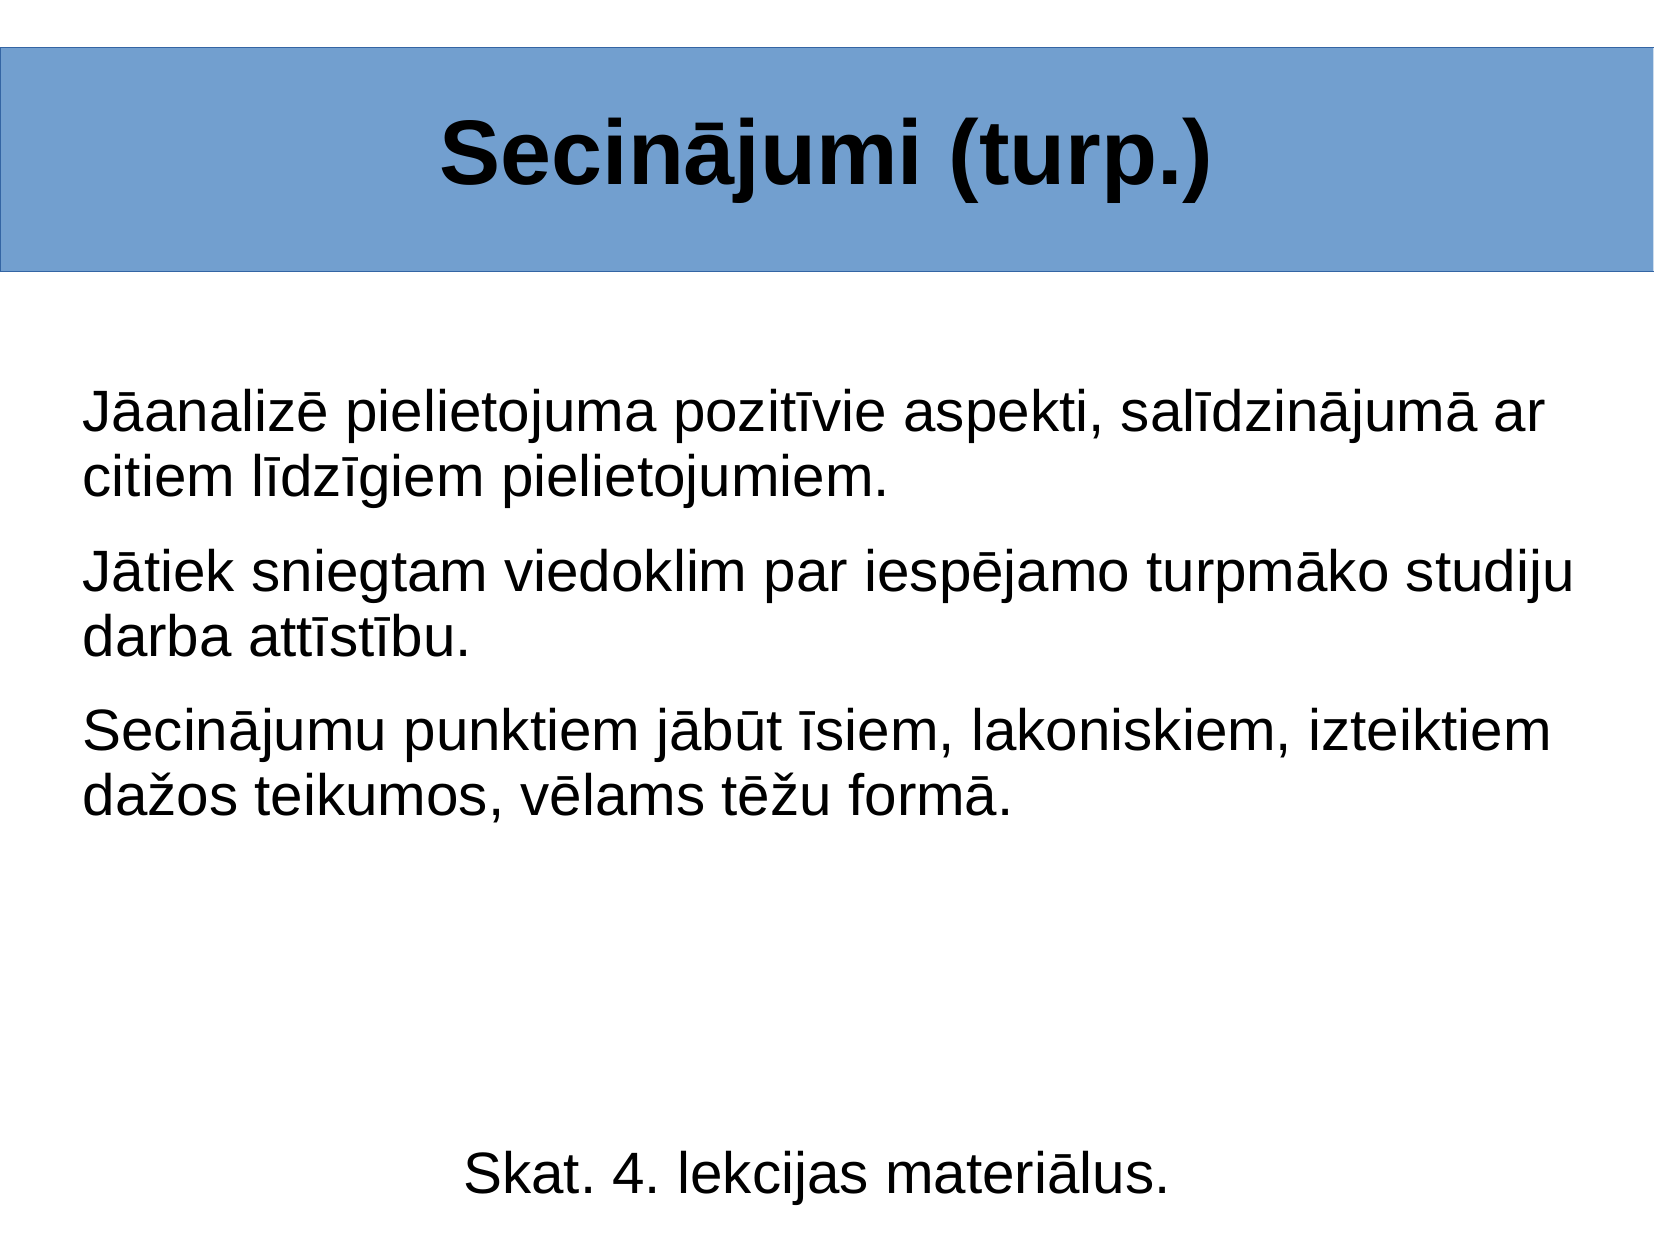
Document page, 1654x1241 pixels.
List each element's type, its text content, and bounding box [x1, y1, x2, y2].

title Secinājumi (turp.) [82, 49, 1571, 257]
list Jāanalizē pielietojuma pozitīvie aspekti, salīdzinājumā ar citiem līdzīgiem pielietojumiem. Jātiek sniegtam viedoklim par iespējamo turpmāko studiju darba attīstību. Secinājumu punktiem jābūt īsiem, lakoniskiem, izteiktiem dažos teikumos, vēlams tēžu formā. [82, 378, 1619, 1099]
text_box Skat. 4. lekcijas materiālus. [448, 1133, 1187, 1214]
text_box [0, 47, 1654, 272]
